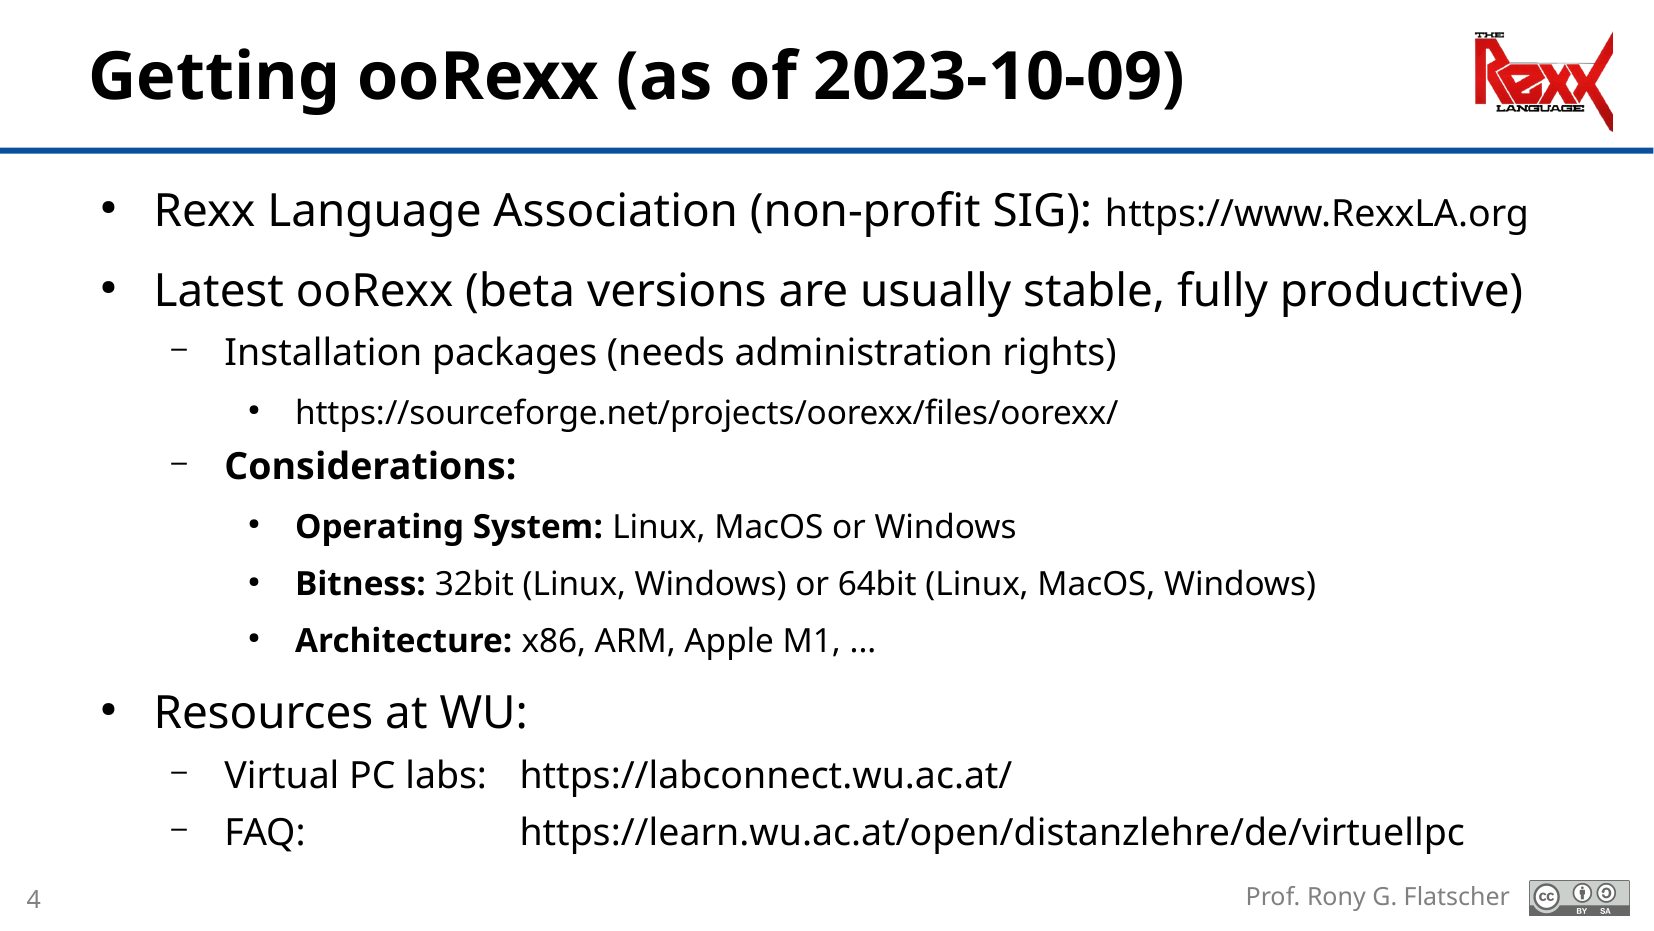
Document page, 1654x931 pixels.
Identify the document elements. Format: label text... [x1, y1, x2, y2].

list Rexx Language Association (non-profit SIG): https://www.RexxLA.org Latest ooRexx (beta versions are usually stable, fully productive) Installation packages (needs administration rights) https://sourceforge.net/projects/oorexx/files/oorexx/ Considerations: Operating System: Linux, MacOS or Windows Bitness: 32bit (Linux, Windows) or 64bit (Linux, MacOS, Windows) Architecture: x86, ARM, Apple M1, ... Resources at WU: Virtual PC labs: https://labconnect.wu.ac.at/ FAQ: https://learn.wu.ac.at/open/distanzlehre/de/virtuellpc [82, 177, 1571, 827]
title Getting ooRexx (as of 2023-10-09) [29, 0, 1654, 148]
